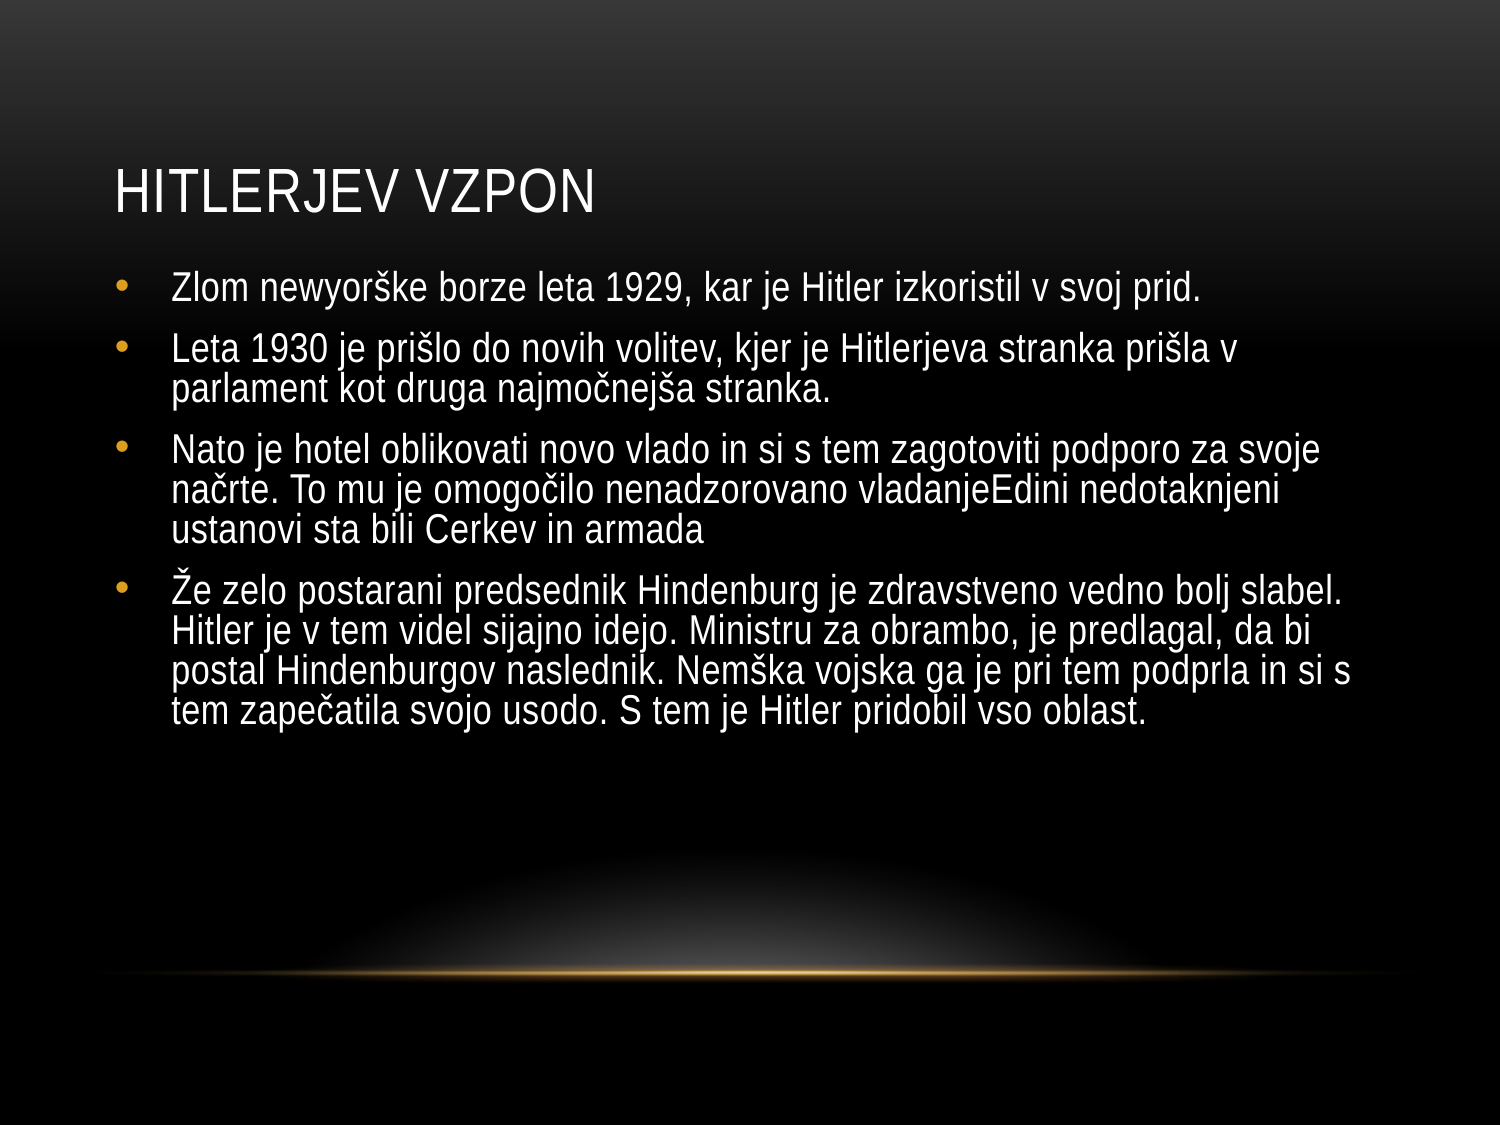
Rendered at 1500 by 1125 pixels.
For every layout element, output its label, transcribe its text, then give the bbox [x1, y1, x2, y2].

list Zlom newyorške borze leta 1929, kar je Hitler izkoristil v svoj prid. Leta 1930 je prišlo do novih volitev, kjer je Hitlerjeva stranka prišla v parlament kot druga najmočnejša stranka. Nato je hotel oblikovati novo vlado in si s tem zagotoviti podporo za svoje načrte. To mu je omogočilo nenadzorovano vladanjeEdini nedotaknjeni ustanovi sta bili Cerkev in armada Že zelo postarani predsednik Hindenburg je zdravstveno vedno bolj slabel. Hitler je v tem videl sijajno idejo. Ministru za obrambo, je predlagal, da bi postal Hindenburgov naslednik. Nemška vojska ga je pri tem podprla in si s tem zapečatila svojo usodo. S tem je Hitler pridobil vso oblast. [99, 262, 1400, 938]
title Hitlerjev vzpon [99, 45, 1400, 233]
picture [0, 0, 1500, 1125]
